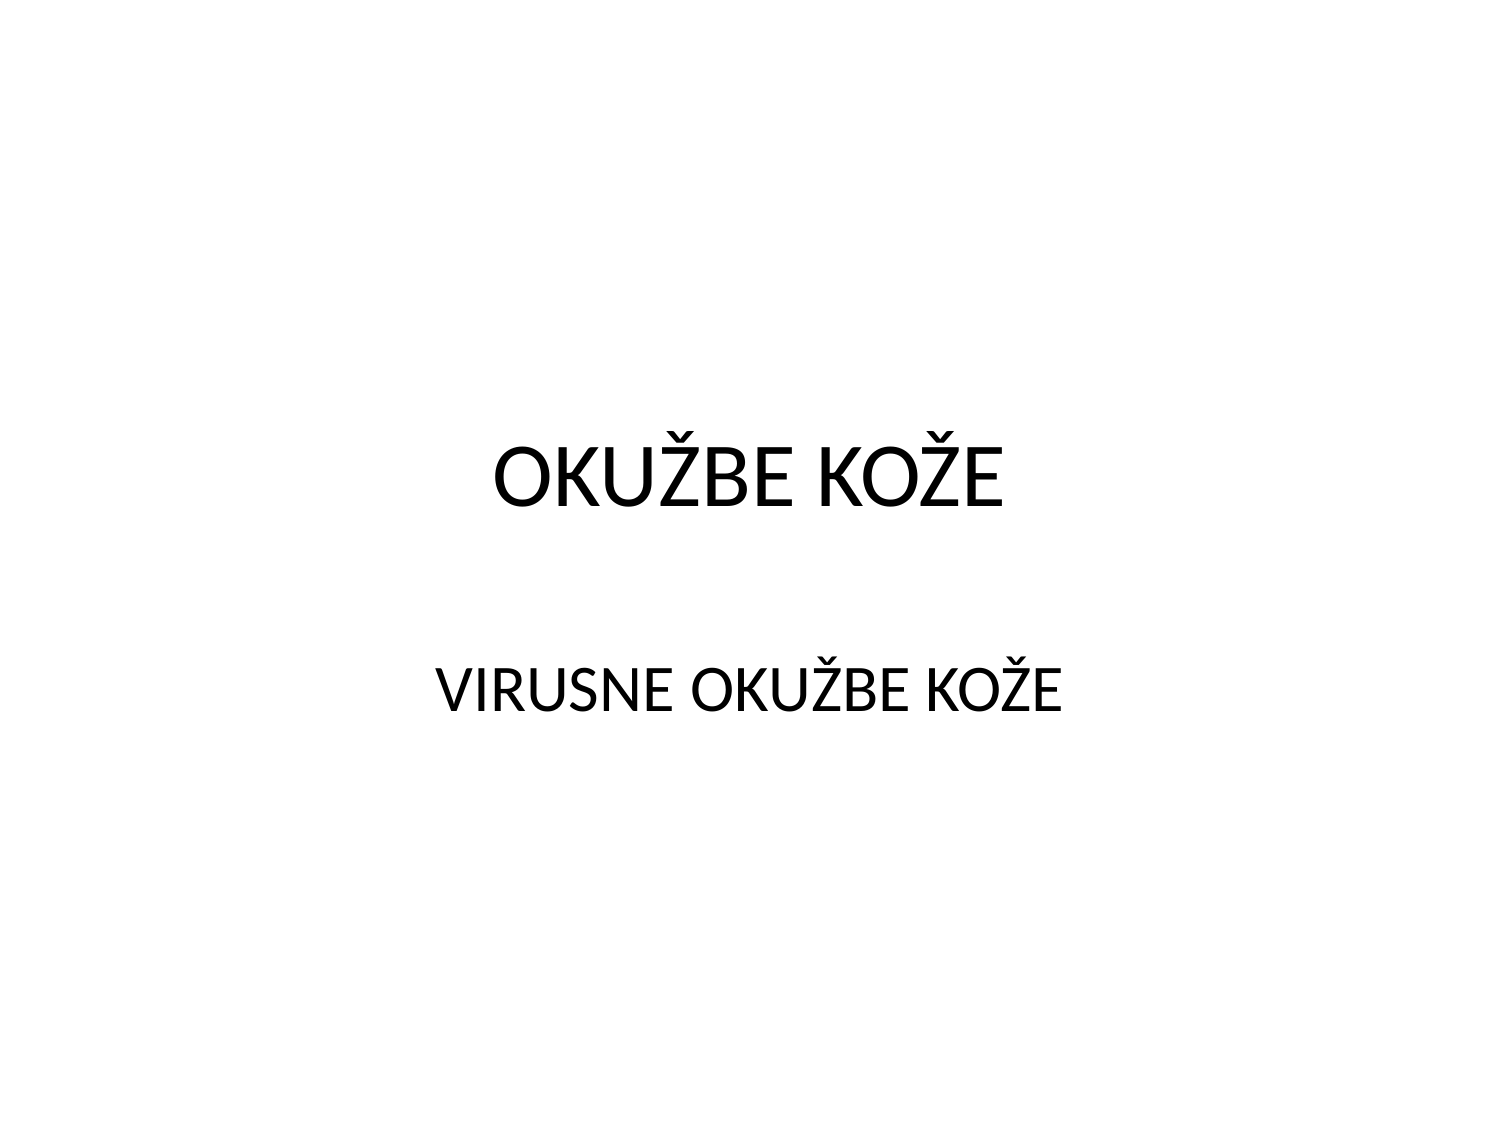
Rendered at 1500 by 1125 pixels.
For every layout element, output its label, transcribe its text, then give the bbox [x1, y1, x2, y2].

subtitle VIRUSNE OKUŽBE KOŽE [225, 637, 1275, 925]
title OKUŽBE KOŽE [112, 349, 1388, 591]
